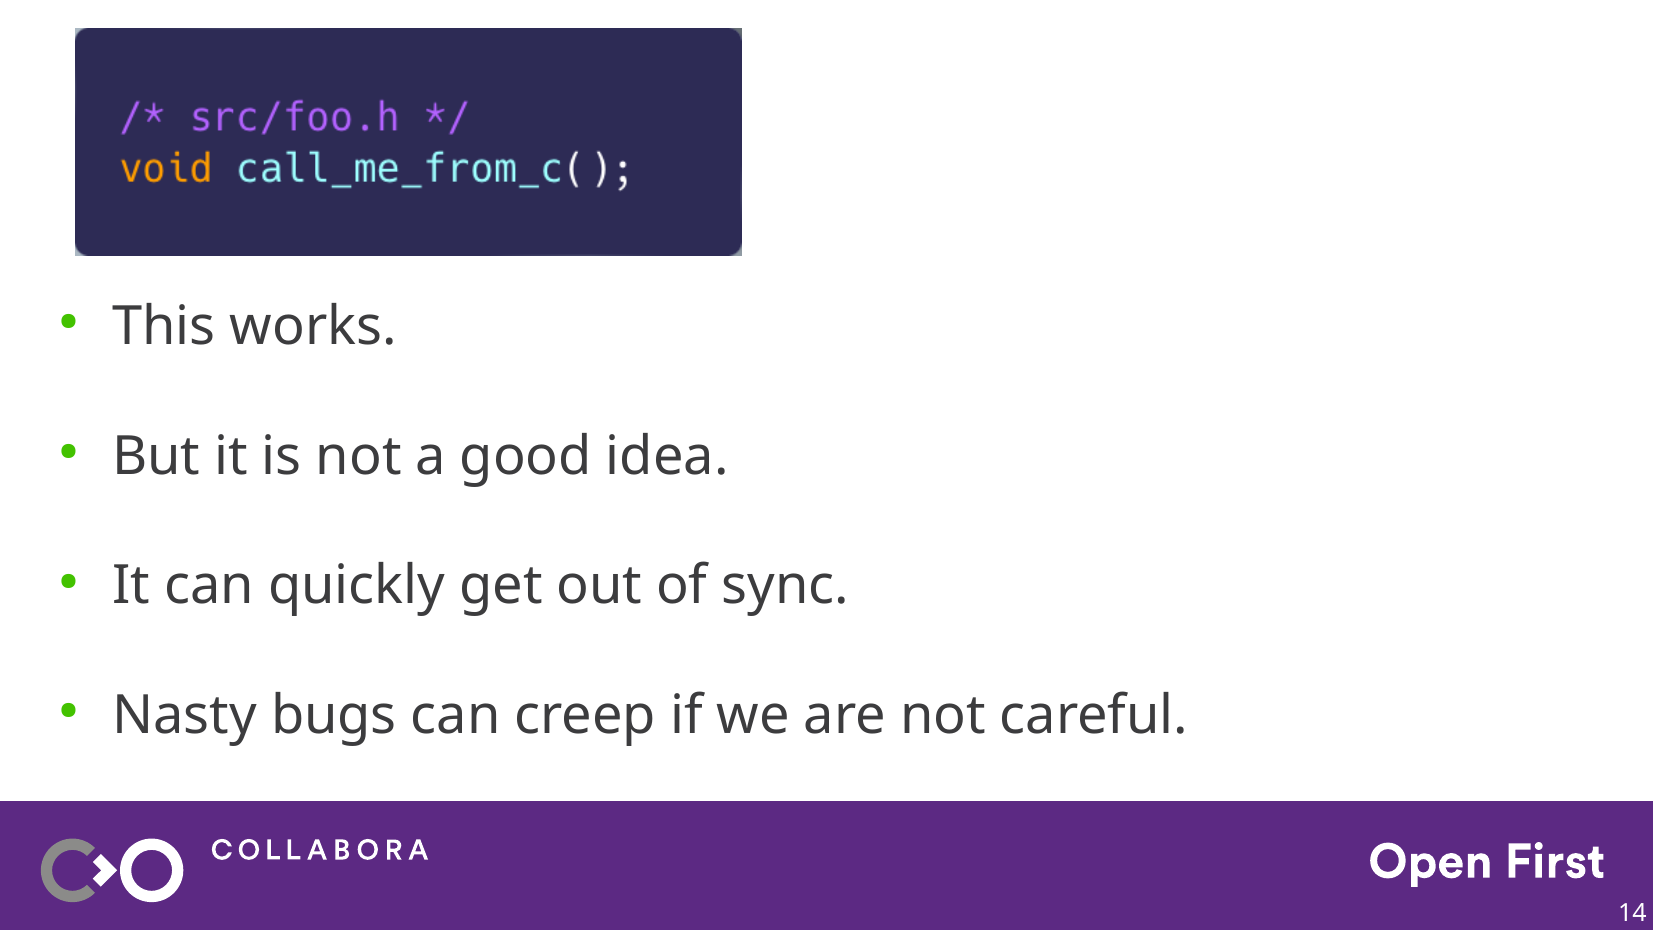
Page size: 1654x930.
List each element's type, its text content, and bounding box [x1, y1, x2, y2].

list This works. But it is not a good idea. It can quickly get out of sync. Nasty bugs can creep if we are not careful. [41, 160, 1613, 804]
picture [75, 28, 742, 256]
